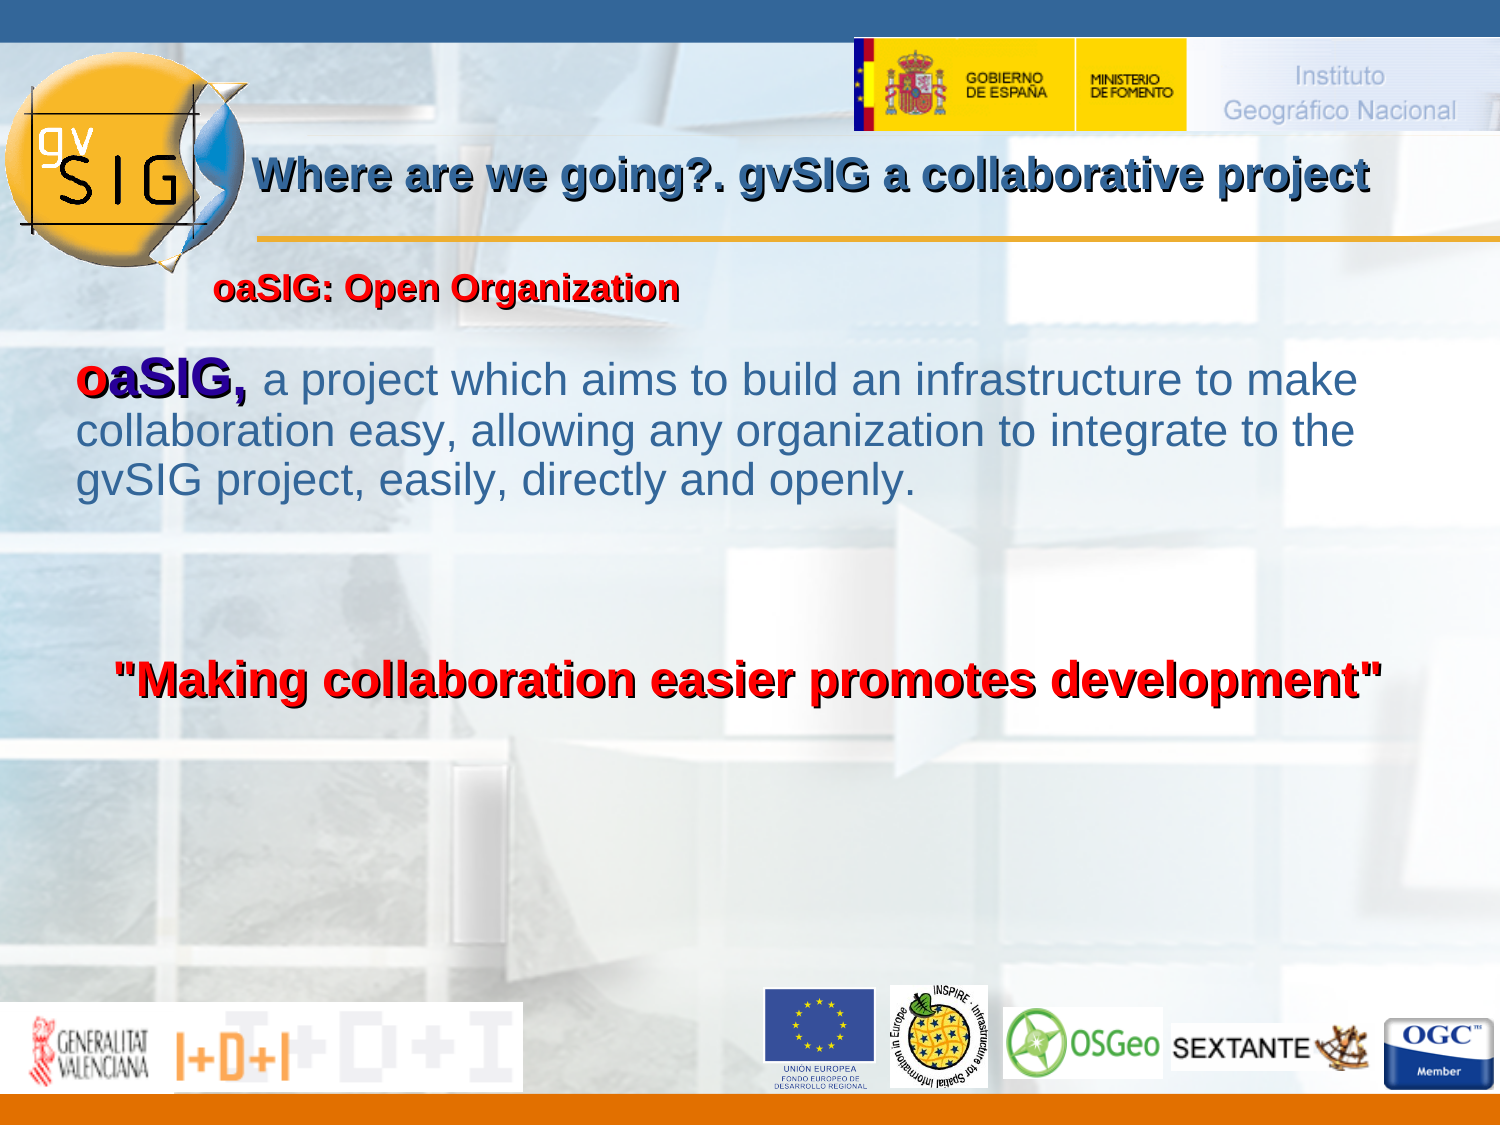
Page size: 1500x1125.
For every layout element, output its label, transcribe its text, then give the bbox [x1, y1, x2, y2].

picture [0, 1002, 523, 1094]
text_box oaSIG: Open Organization [197, 260, 1500, 322]
picture [854, 37, 1500, 131]
text_box oaSIG, a project which aims to build an infrastructure to make collaboration easy, allowing any organization to integrate to the gvSIG project, easily, directly and openly. "Making collaboration easier promotes development" [75, 349, 1420, 1026]
picture [890, 1026, 988, 1088]
picture [763, 1026, 876, 1089]
picture [1384, 1018, 1494, 1090]
picture [0, 49, 250, 276]
picture [1003, 1026, 1163, 1079]
text_box Where are we going?. gvSIG a collaborative project [236, 142, 1500, 211]
picture [1171, 1026, 1375, 1071]
